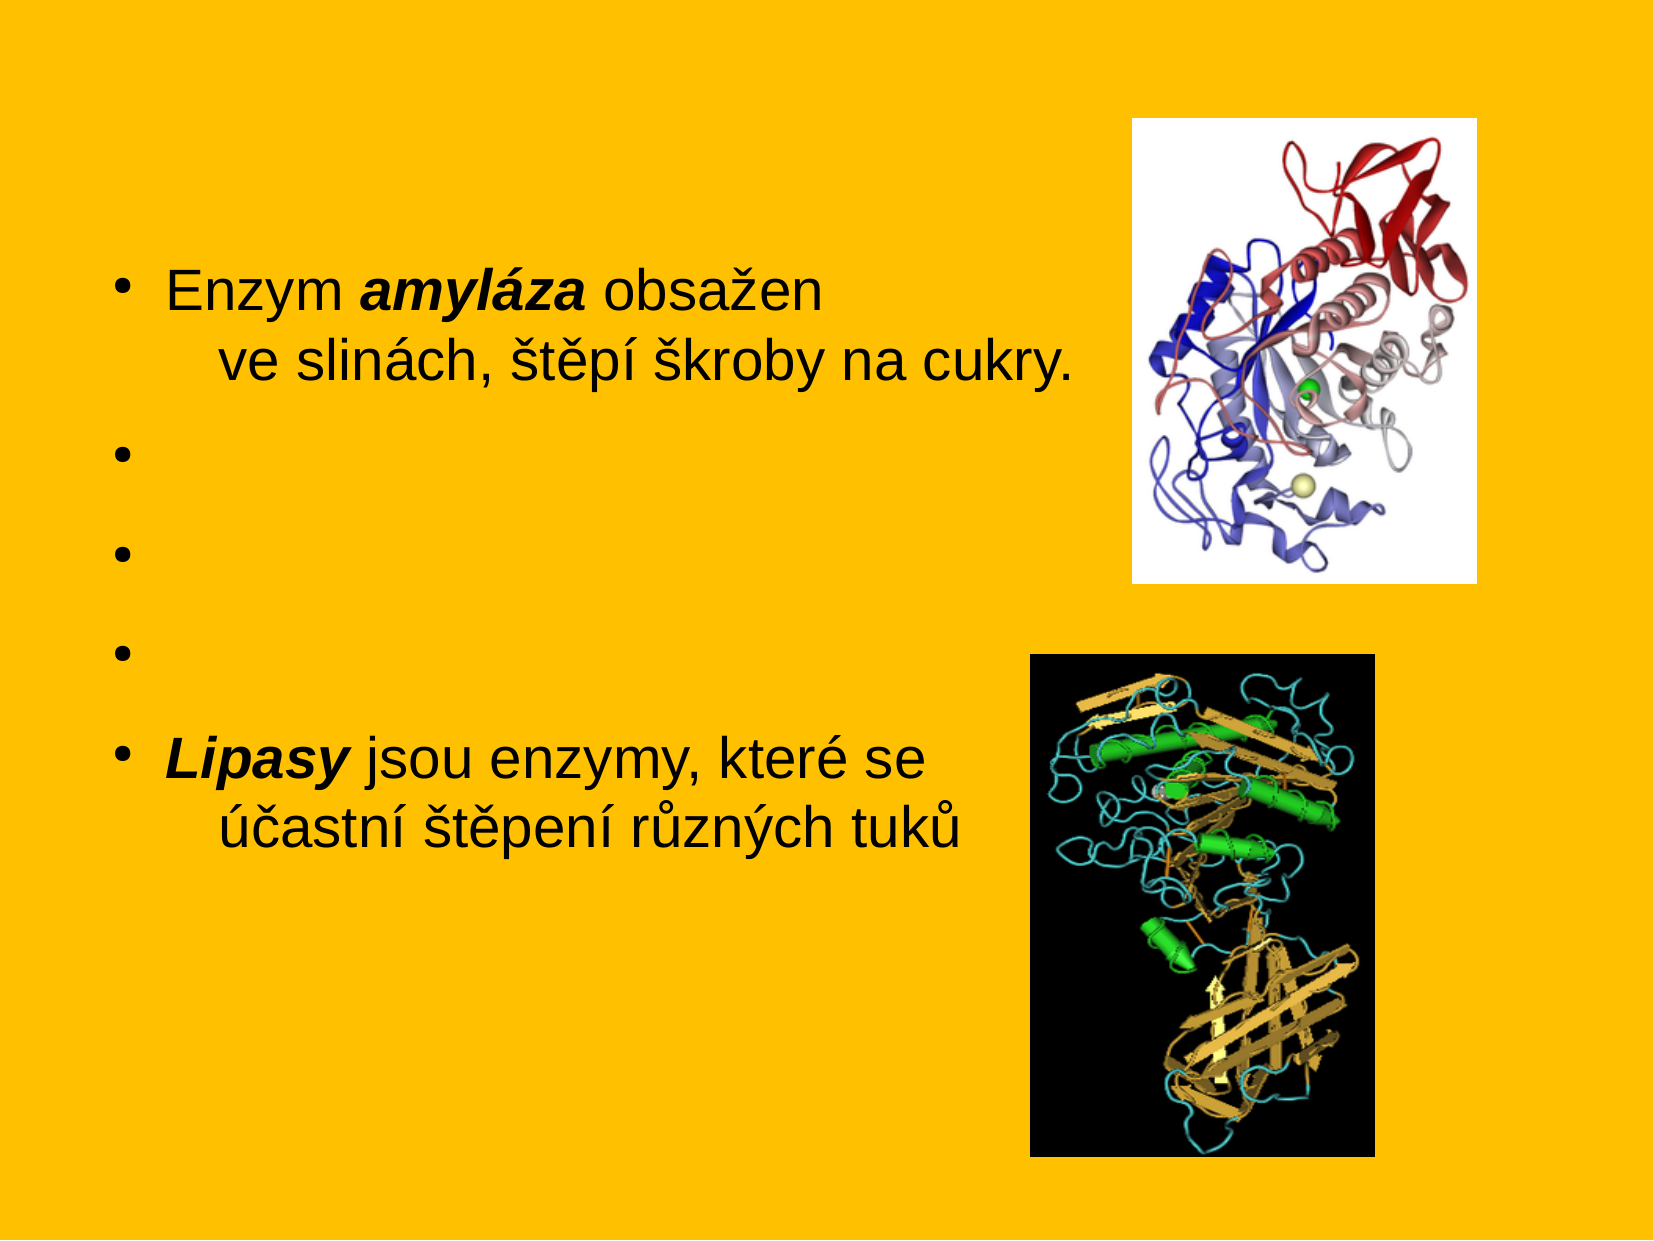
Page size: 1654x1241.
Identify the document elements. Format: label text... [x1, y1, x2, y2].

list Enzym amyláza obsažen ve slinách, štěpí škroby na cukry. Lipasy jsou enzymy, které se účastní štěpení různých tuků [76, 53, 1565, 1004]
picture [1132, 118, 1477, 584]
picture [1030, 654, 1375, 1157]
